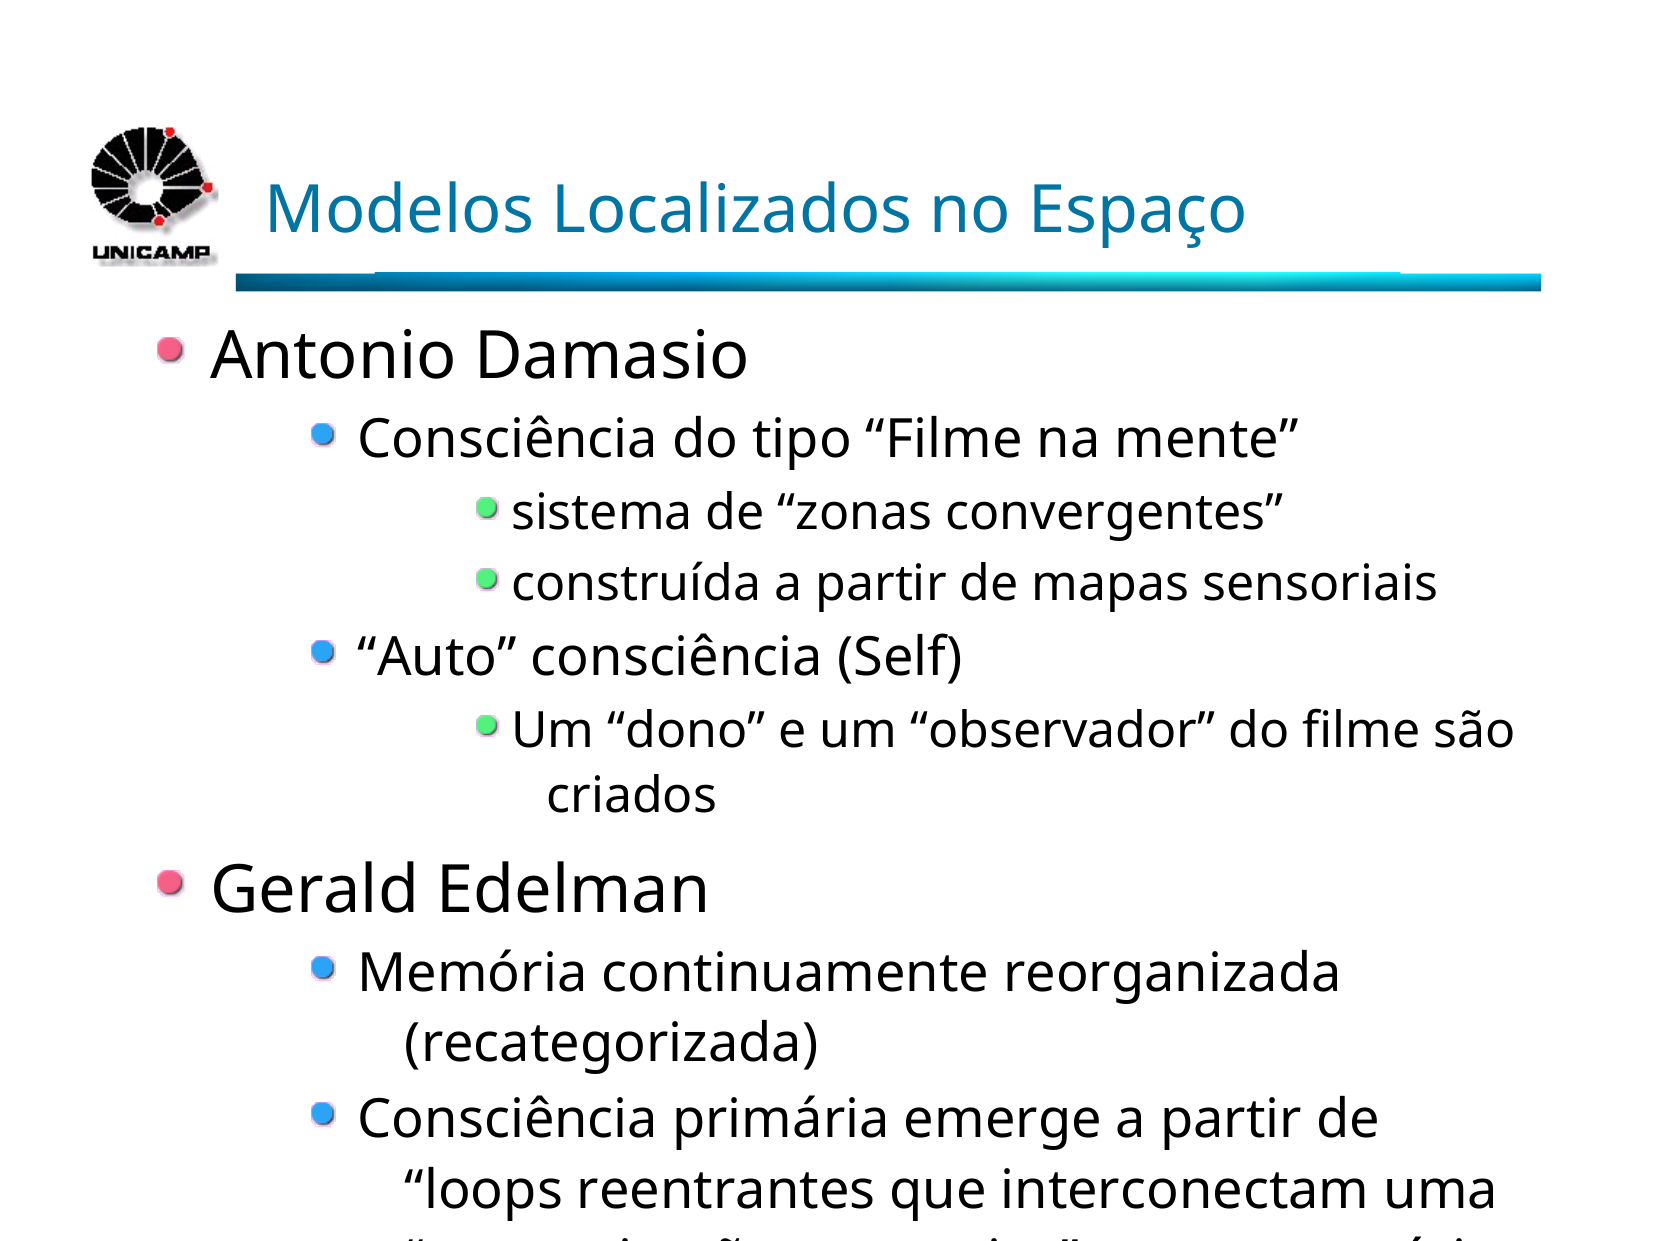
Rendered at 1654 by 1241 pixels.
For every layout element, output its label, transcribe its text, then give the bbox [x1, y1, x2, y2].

list Antonio Damasio Consciência do tipo “Filme na mente” sistema de “zonas convergentes” construída a partir de mapas sensoriais “Auto” consciência (Self) Um “dono” e um “observador” do filme são criados Gerald Edelman Memória continuamente reorganizada (recategorizada) Consciência primária emerge a partir de “loops reentrantes que interconectam uma “categorização perceptiva” e uma memória “valorada” (instintos) [121, 309, 1534, 1167]
picture [125, 272, 1654, 295]
title Modelos Localizados no Espaço [264, 42, 1534, 250]
